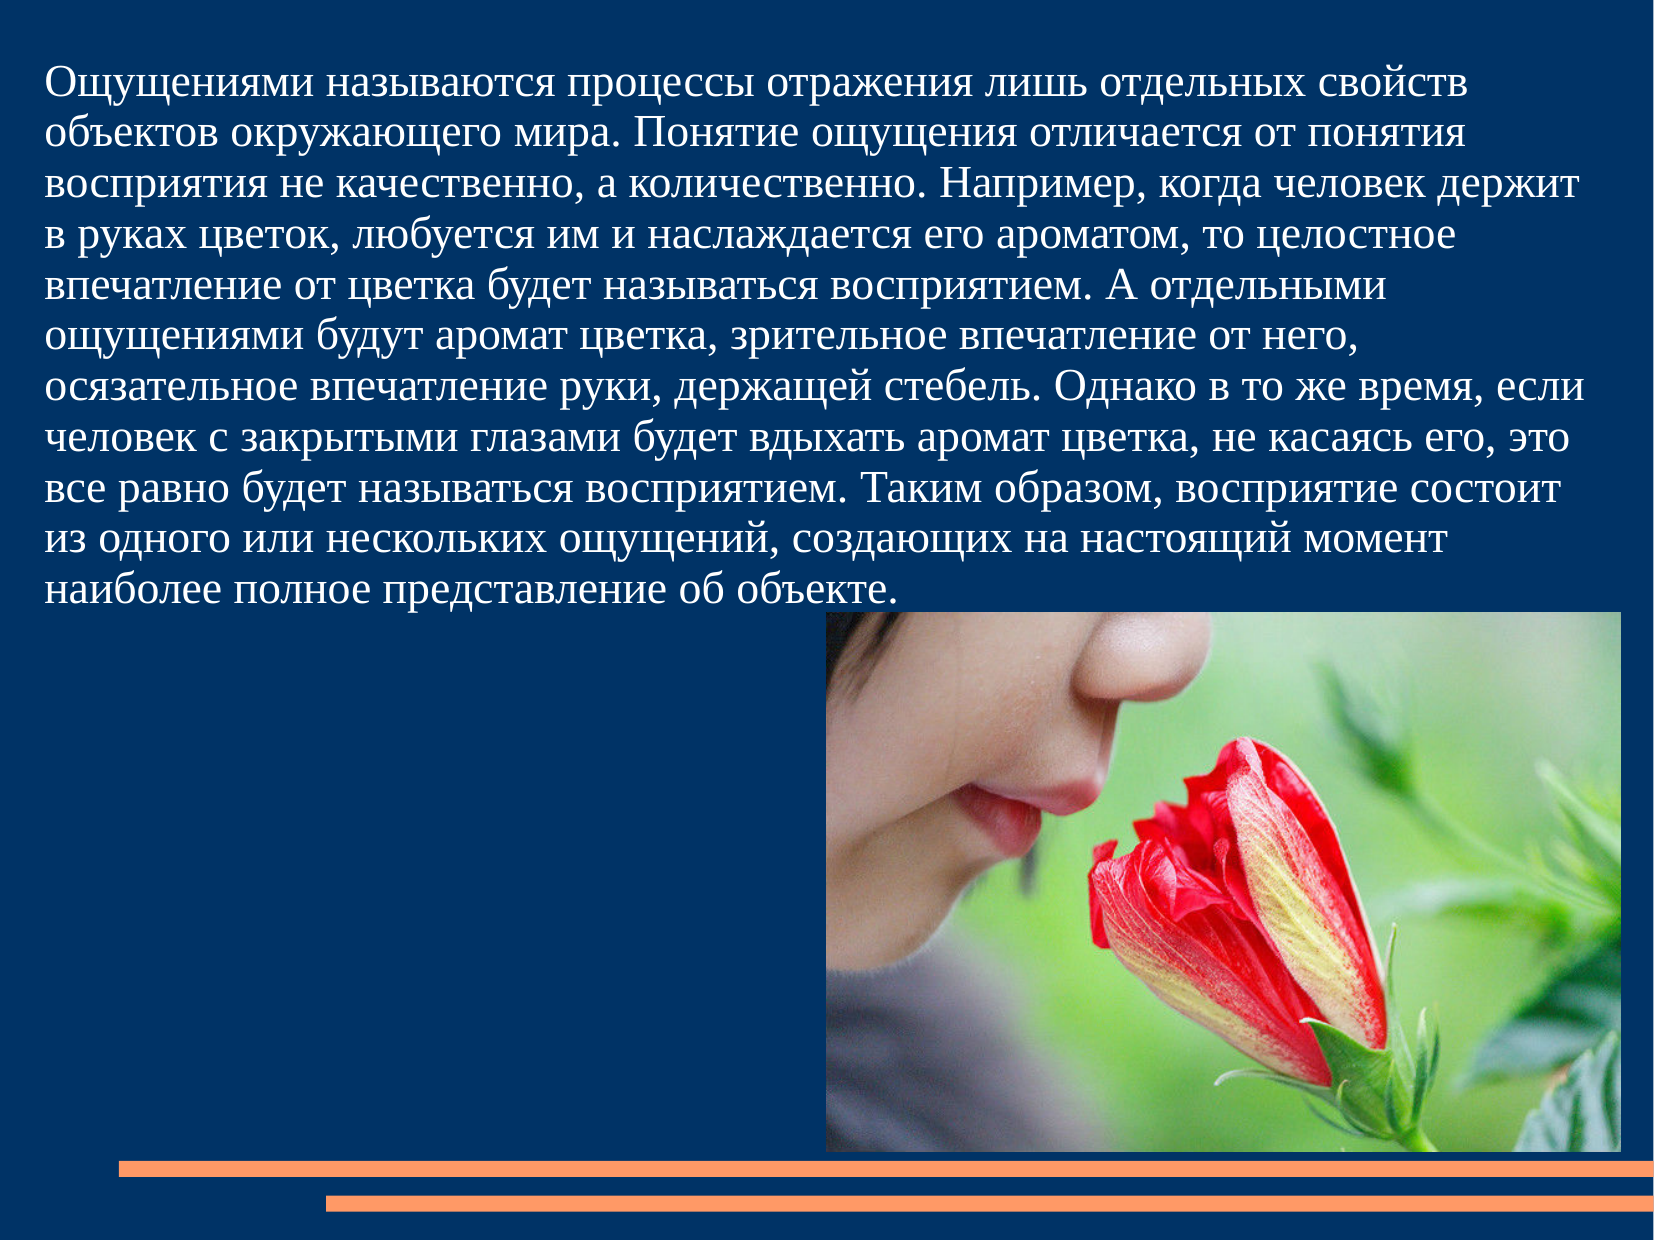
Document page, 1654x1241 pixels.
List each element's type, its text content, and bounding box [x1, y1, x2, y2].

picture [826, 612, 1621, 1152]
text_box Ощущениями называются процессы отражения лишь отдельных свойств объектов окружающего мира. Понятие ощущения отличается от понятия восприятия не качественно, а количественно. Например, когда человек держит в руках цветок, любуется им и наслаждается его ароматом, то целостное впечатление от цветка будет называться восприятием. А отдельными ощущениями будут аромат цветка, зрительное впечатление от него, осязательное впечатление руки, держащей стебель. Однако в то же время, если человек с закрытыми глазами будет вдыхать аромат цветка, не касаясь его, это все равно будет называться восприятием. Таким образом, восприятие состоит из одного или нескольких ощущений, создающих на настоящий момент наиболее полное представление об объекте. [29, 48, 1625, 744]
